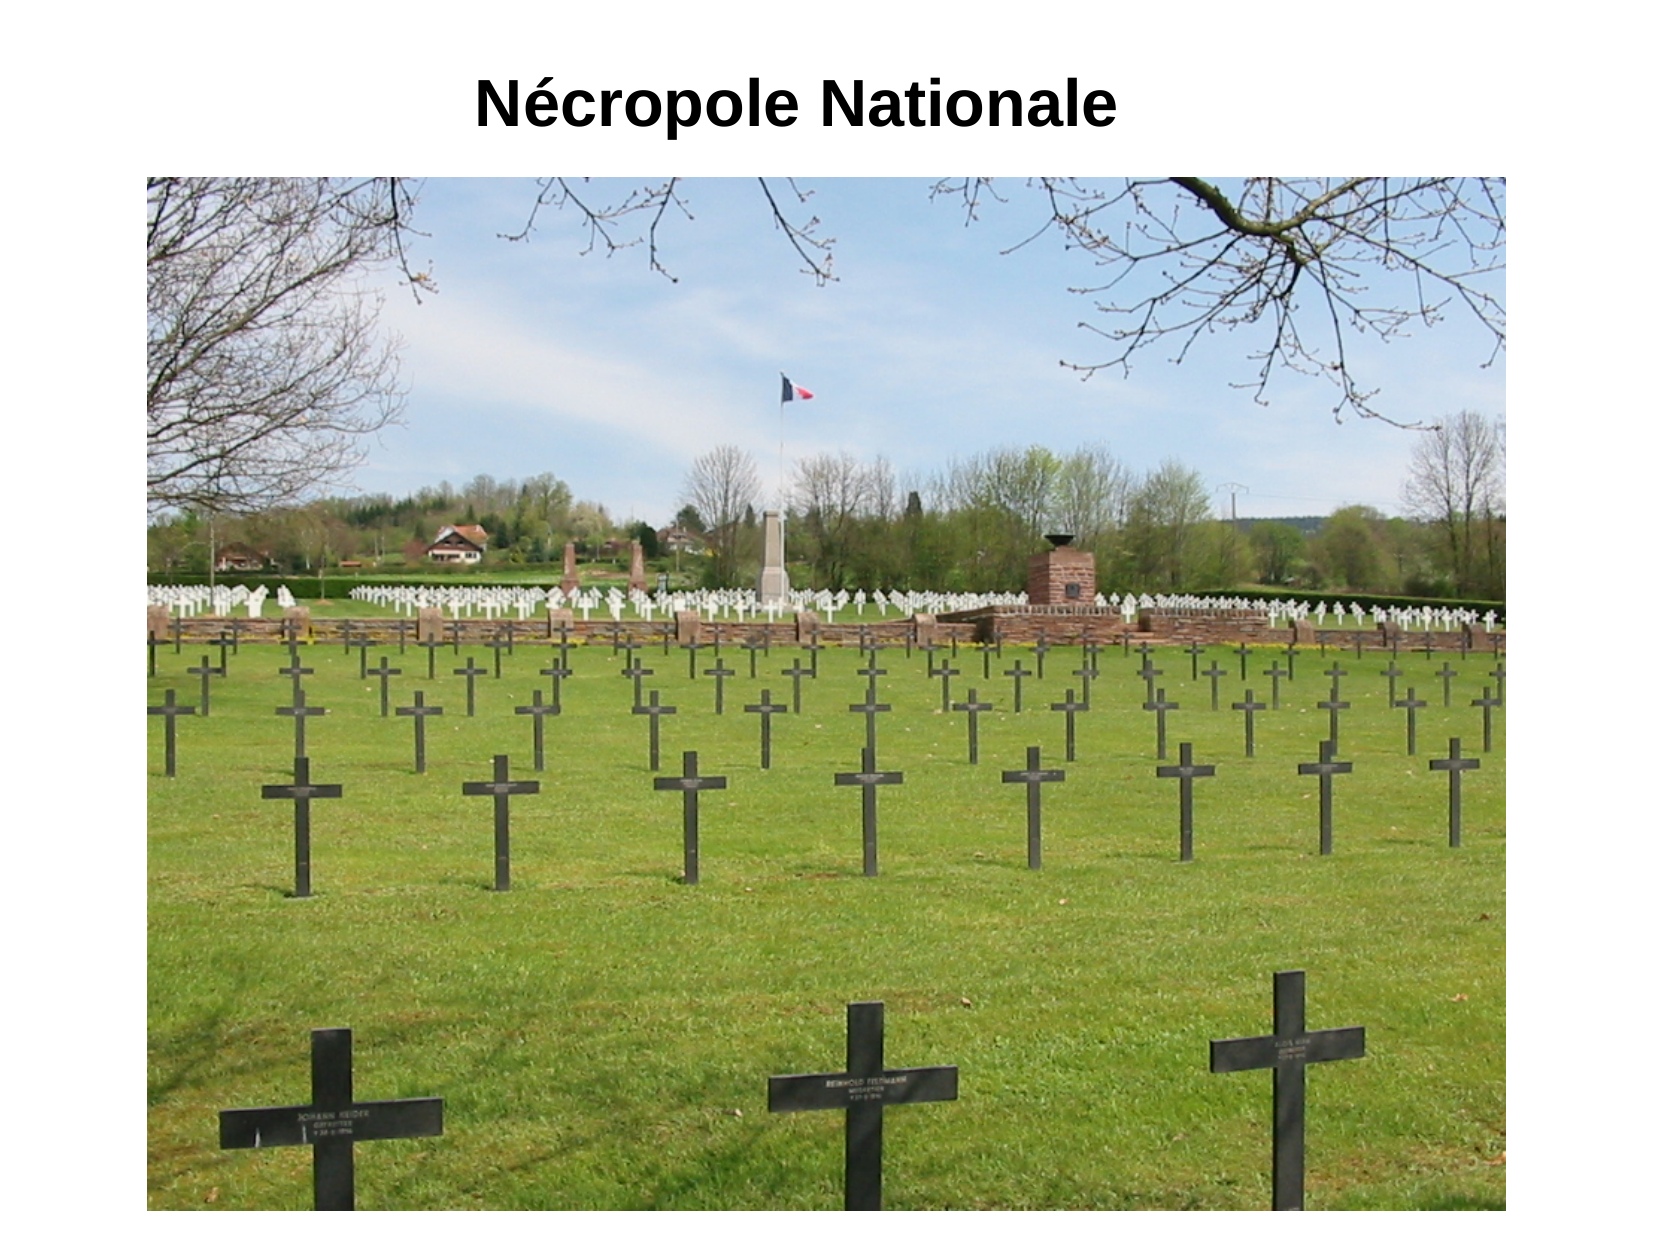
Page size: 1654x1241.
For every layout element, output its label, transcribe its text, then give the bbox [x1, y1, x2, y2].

picture [147, 177, 1506, 1211]
text_box Nécropole Nationale [118, 59, 1477, 149]
